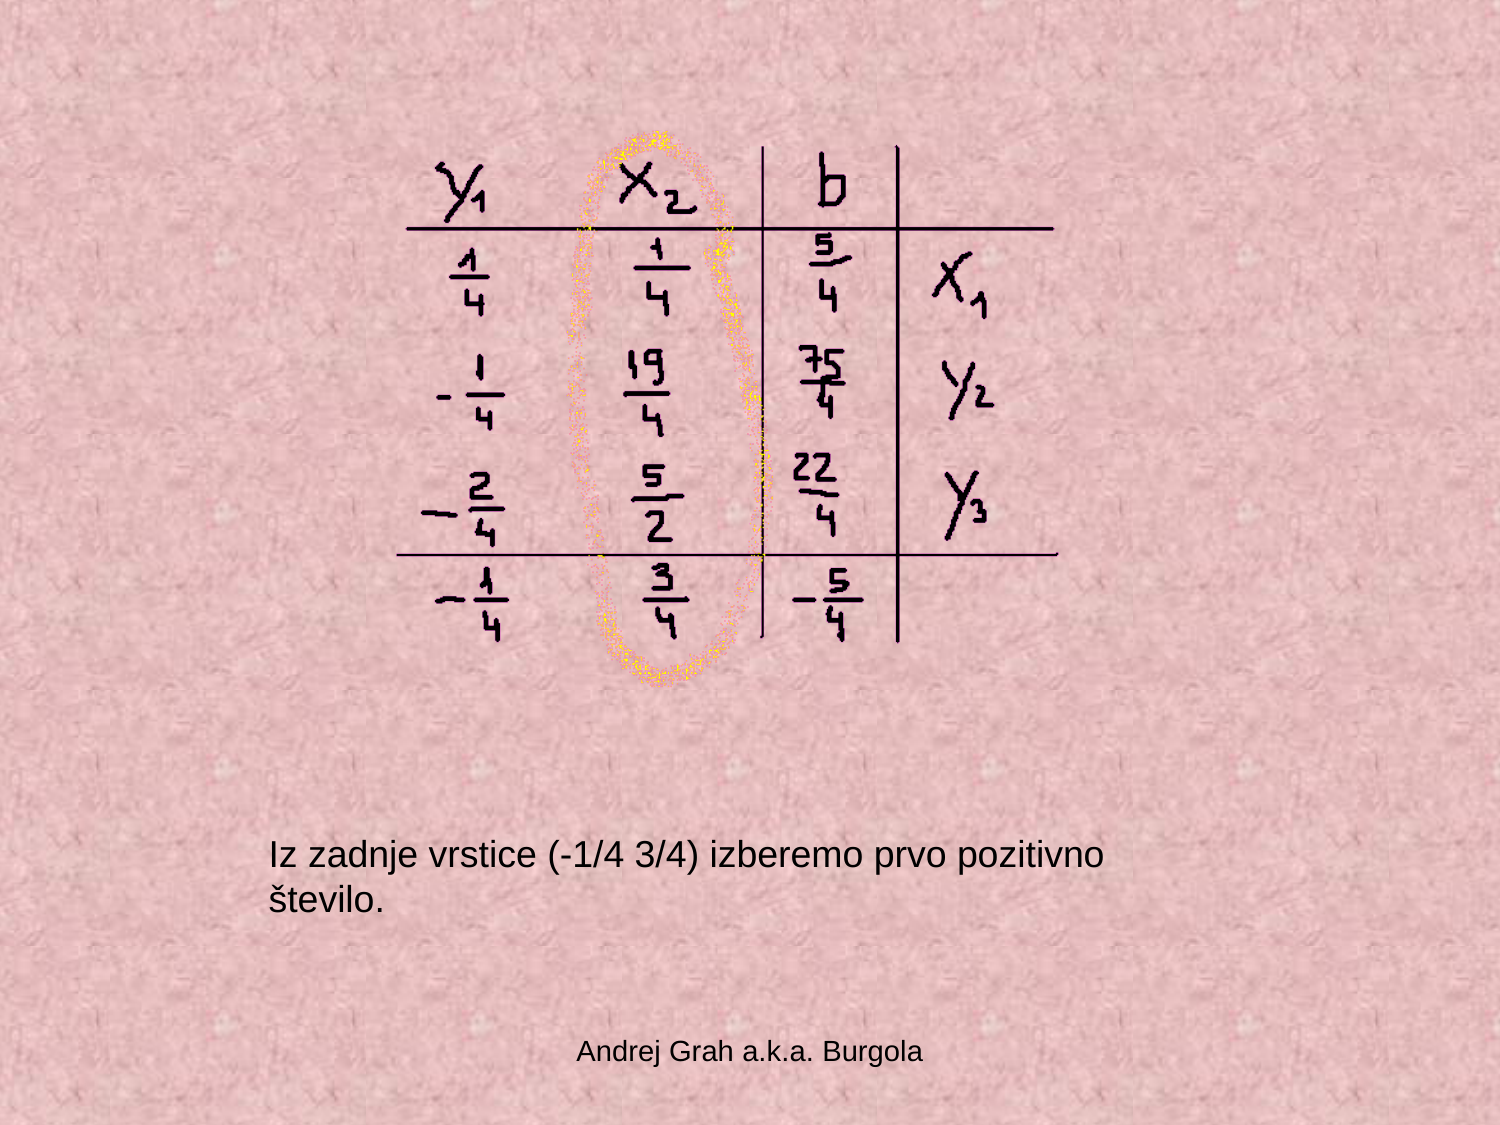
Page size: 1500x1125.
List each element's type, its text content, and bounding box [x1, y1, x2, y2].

text_box Andrej Grah a.k.a. Burgola [512, 1024, 988, 1103]
picture [0, 0, 1500, 1125]
text_box Iz zadnje vrstice (-1/4 3/4) izberemo prvo pozitivno število. [253, 822, 1211, 928]
